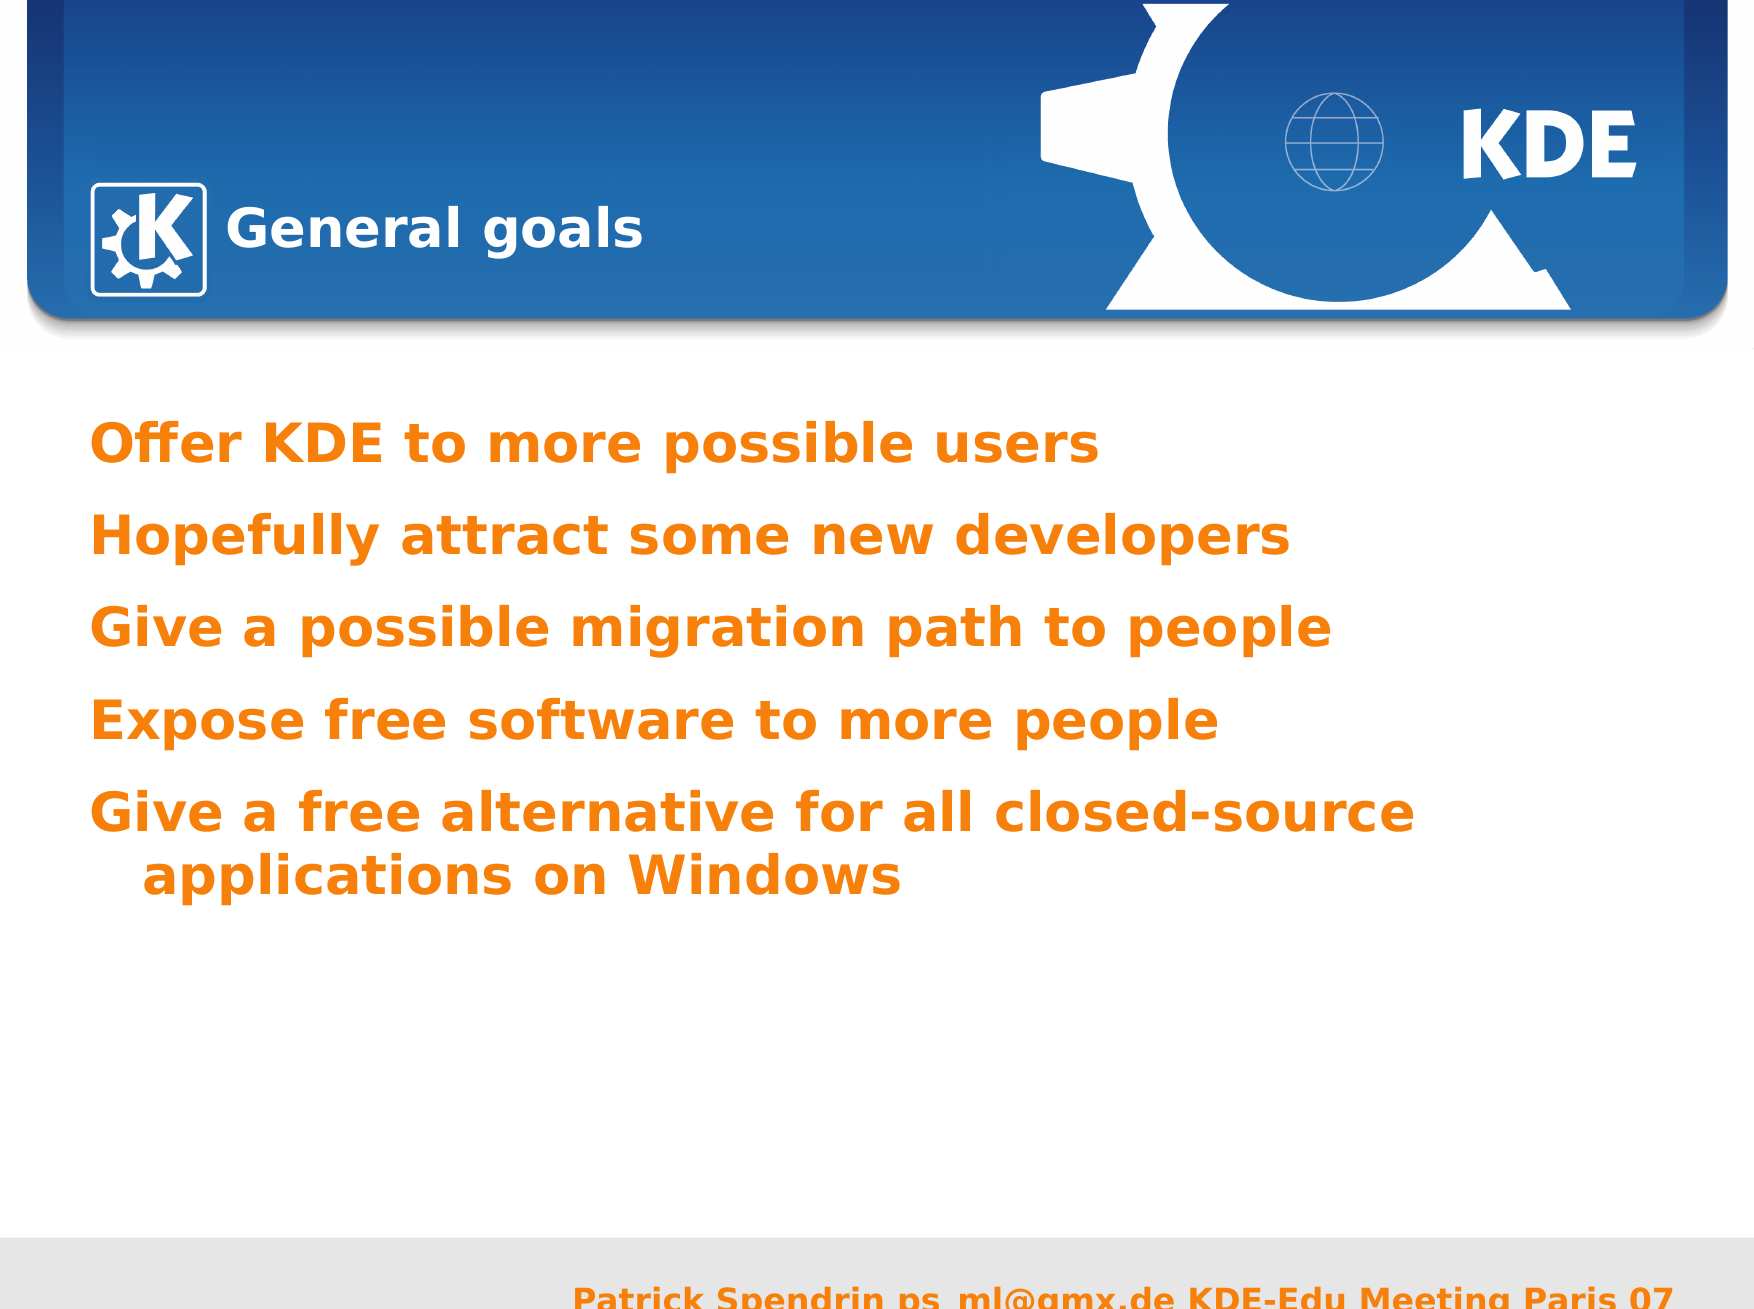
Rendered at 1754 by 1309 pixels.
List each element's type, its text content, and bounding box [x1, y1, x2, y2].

title General goals [225, 194, 1126, 264]
picture [0, 0, 1754, 349]
list Offer KDE to more possible users Hopefully attract some new developers Give a possible migration path to people Expose free software to more people Give a free alternative for all closed-source applications on Windows [71, 411, 1651, 1148]
